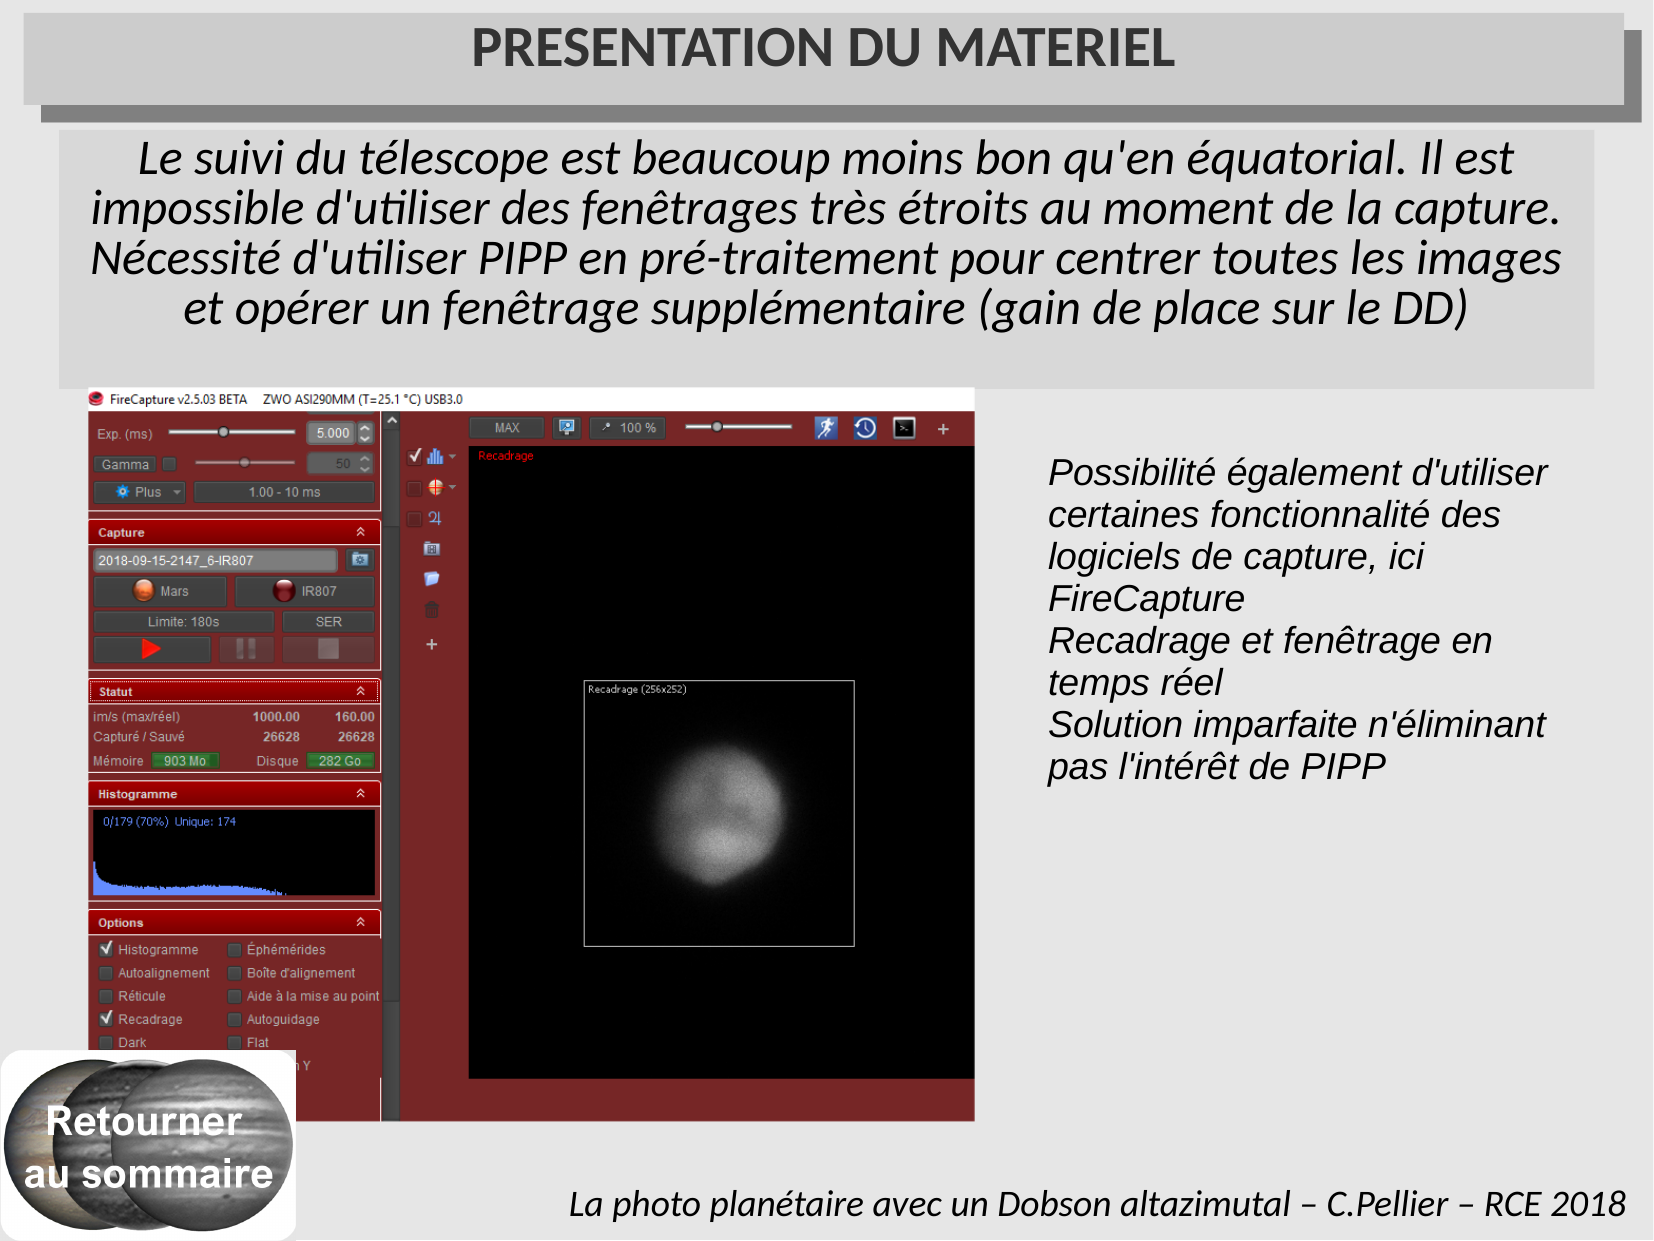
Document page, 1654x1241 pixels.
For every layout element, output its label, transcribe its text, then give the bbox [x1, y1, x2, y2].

text_box PRESENTATION DU MATERIEL [23, 12, 1625, 105]
text_box Le suivi du télescope est beaucoup moins bon qu'en équatorial. Il est impossible d'utiliser des fenêtrages très étroits au moment de la capture. Nécessité d'utiliser PIPP en pré-traitement pour centrer toutes les images et opérer un fenêtrage supplémentaire (gain de place sur le DD) [59, 129, 1595, 389]
text_box Possibilité également d'utiliser certaines fonctionnalité des logiciels de capture, ici FireCapture Recadrage et fenêtrage en temps réel Solution imparfaite n'éliminant pas l'intérêt de PIPP [1033, 444, 1595, 857]
text_box La photo planétaire avec un Dobson altazimutal – C.Pellier – RCE 2018 [431, 1181, 1642, 1241]
picture [0, 387, 975, 1241]
